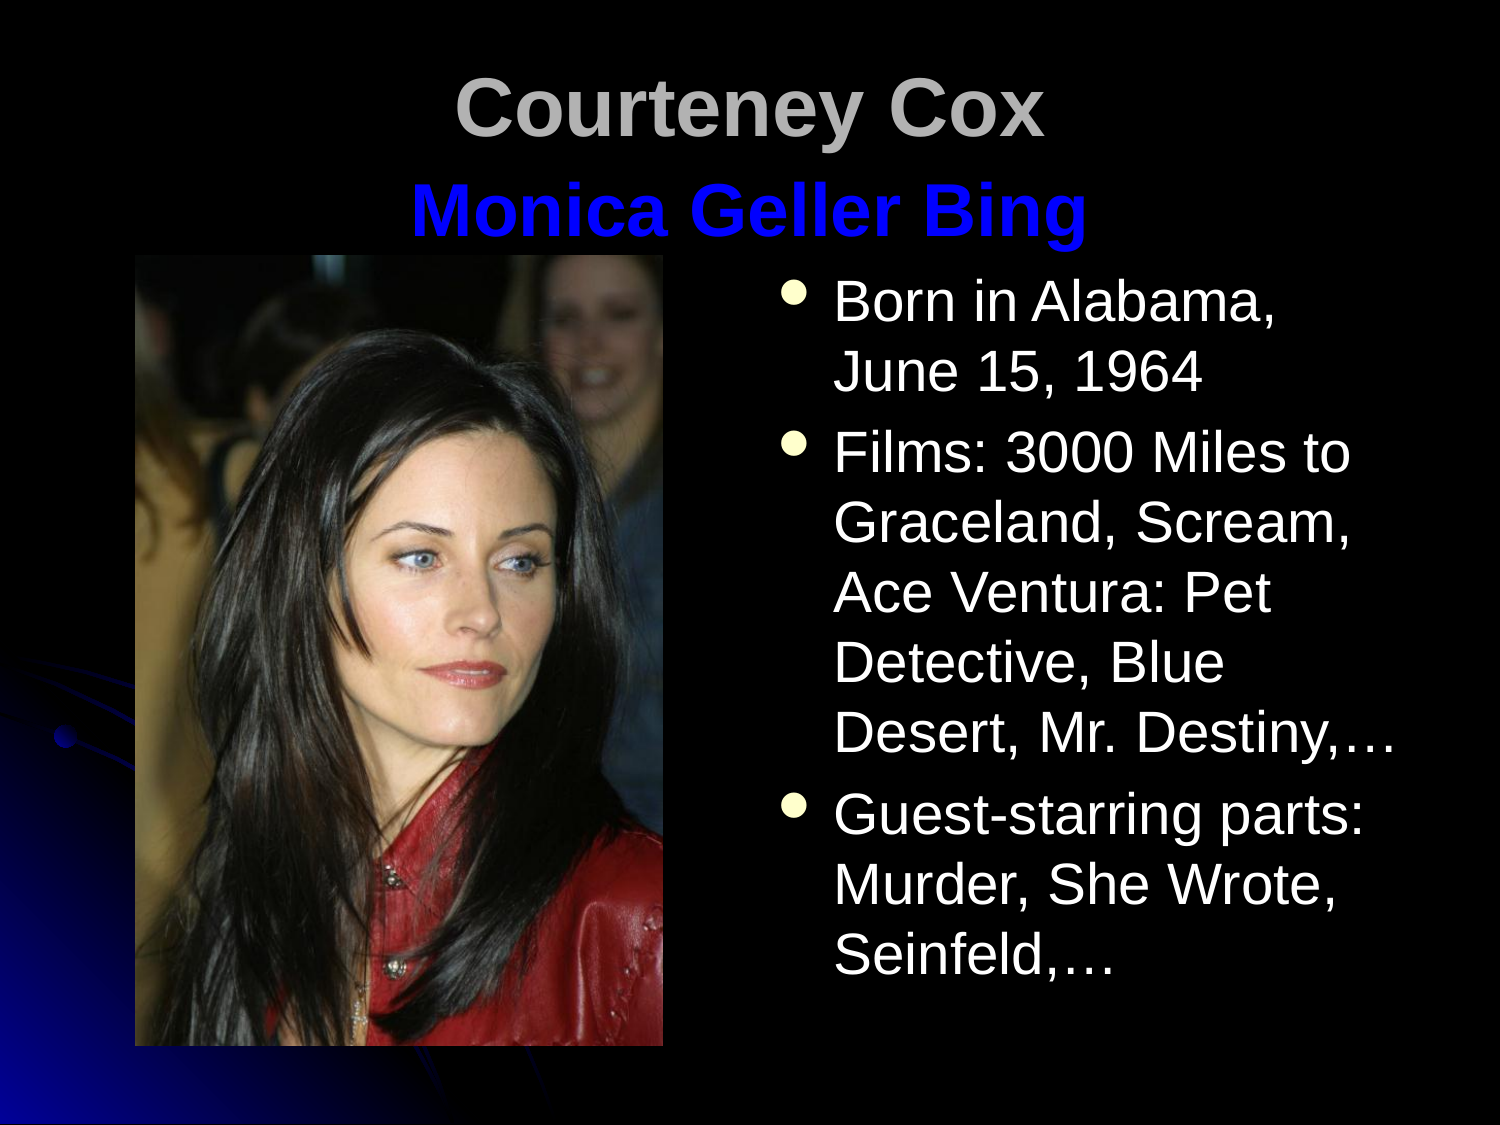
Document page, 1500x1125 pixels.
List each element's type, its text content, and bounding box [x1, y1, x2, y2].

title Courteney Cox Monica Geller Bing [75, 45, 1425, 233]
list Born in Alabama, June 15, 1964 Films: 3000 Miles to Graceland, Scream, Ace Ventura: Pet Detective, Blue Desert, Mr. Destiny,… Guest-starring parts: Murder, She Wrote, Seinfeld,… [762, 255, 1425, 1006]
picture [135, 255, 663, 1046]
